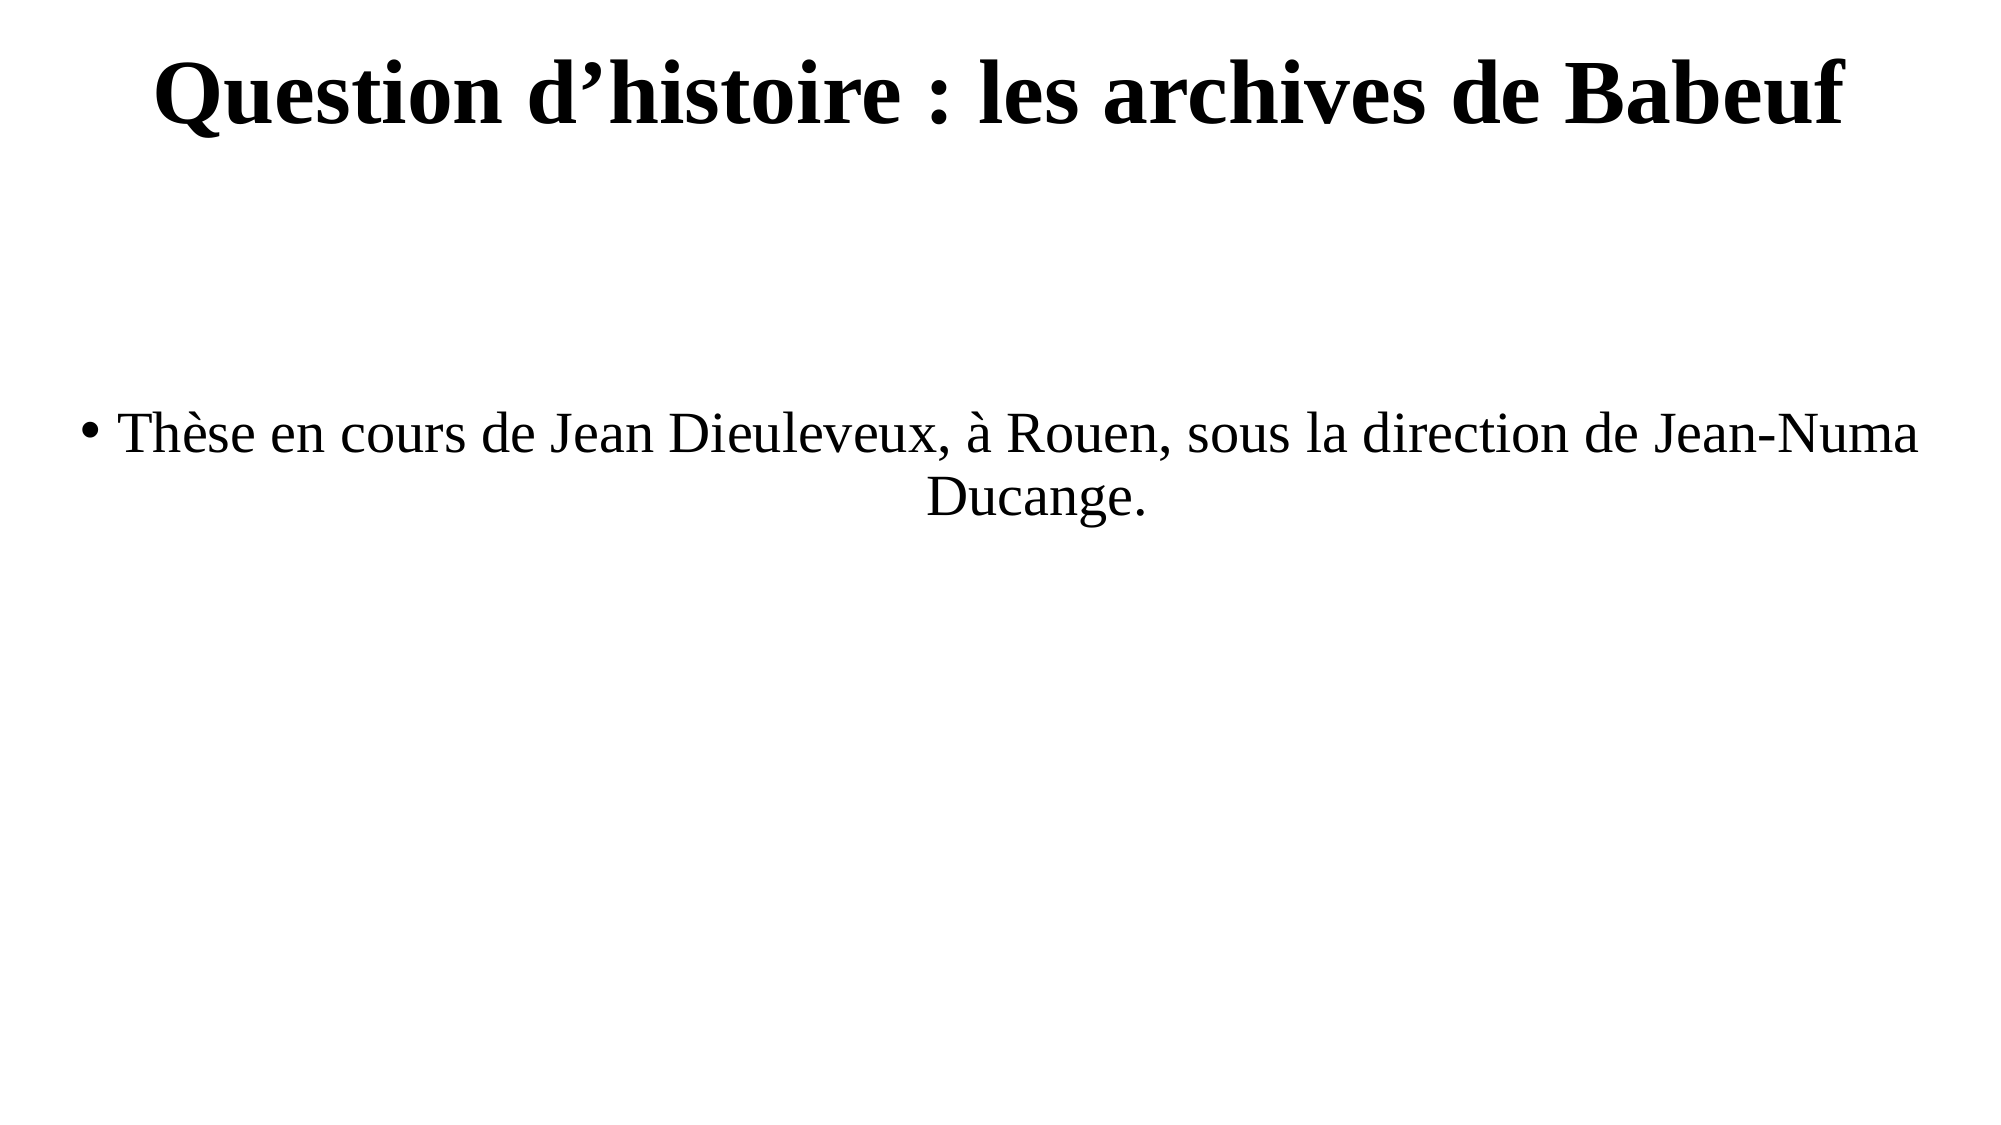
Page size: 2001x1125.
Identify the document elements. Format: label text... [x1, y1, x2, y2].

list Thèse en cours de Jean Dieuleveux, à Rouen, sous la direction de Jean-Numa Ducange. [0, 394, 2000, 1125]
title Question d’histoire : les archives de Babeuf [137, 3, 1863, 184]
